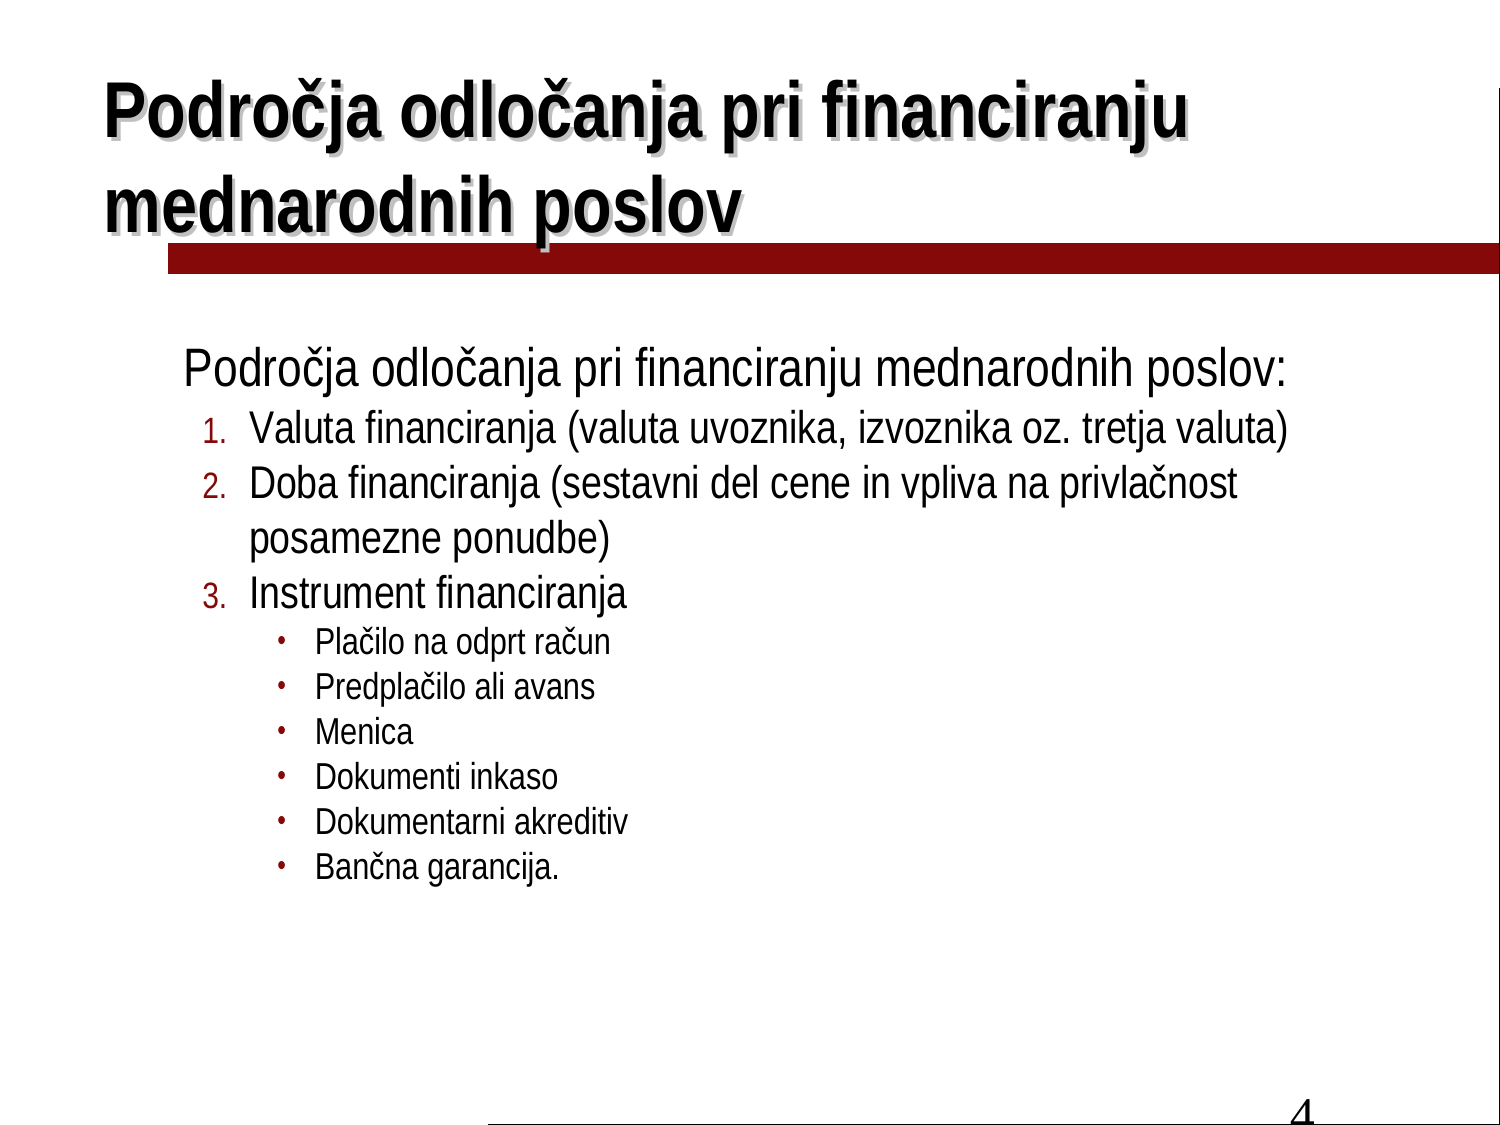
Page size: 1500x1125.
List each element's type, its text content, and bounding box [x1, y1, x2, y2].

list Področja odločanja pri financiranju mednarodnih poslov: Valuta financiranja (valuta uvoznika, izvoznika oz. tretja valuta) Doba financiranja (sestavni del cene in vpliva na privlačnost posamezne ponudbe) Instrument financiranja Plačilo na odprt račun Predplačilo ali avans Menica Dokumenti inkaso Dokumentarni akreditiv Bančna garancija. [112, 324, 1388, 1083]
title Področja odločanja pri financiranju mednarodnih poslov [88, 50, 1364, 256]
